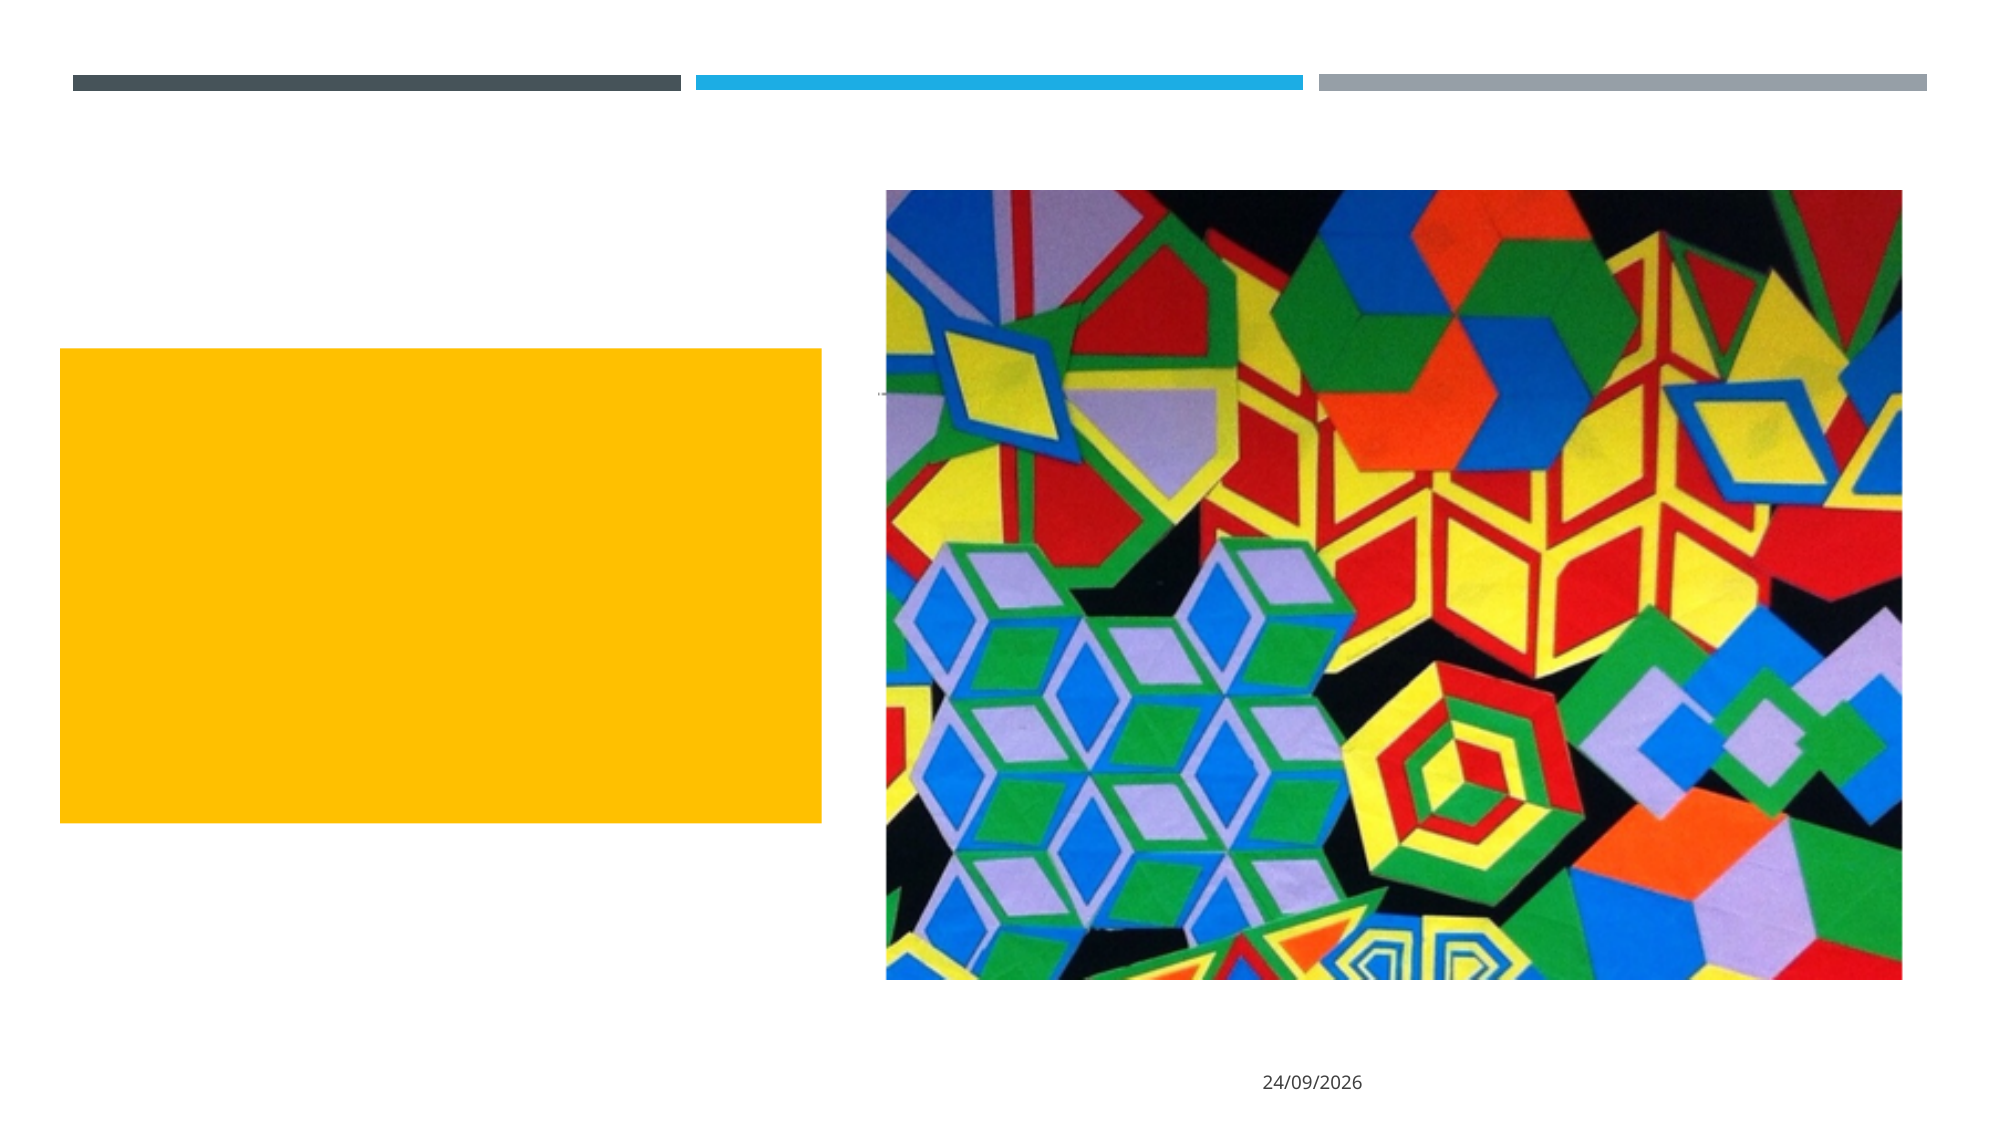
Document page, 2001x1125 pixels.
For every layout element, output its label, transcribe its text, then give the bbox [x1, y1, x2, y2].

picture [878, 190, 1905, 981]
text_box 21/10/2021 [1247, 1053, 1715, 1114]
title 2. Projections pour le projet laboratoire mathématique interdegrés du réseau DETTLOFF [60, 348, 822, 824]
